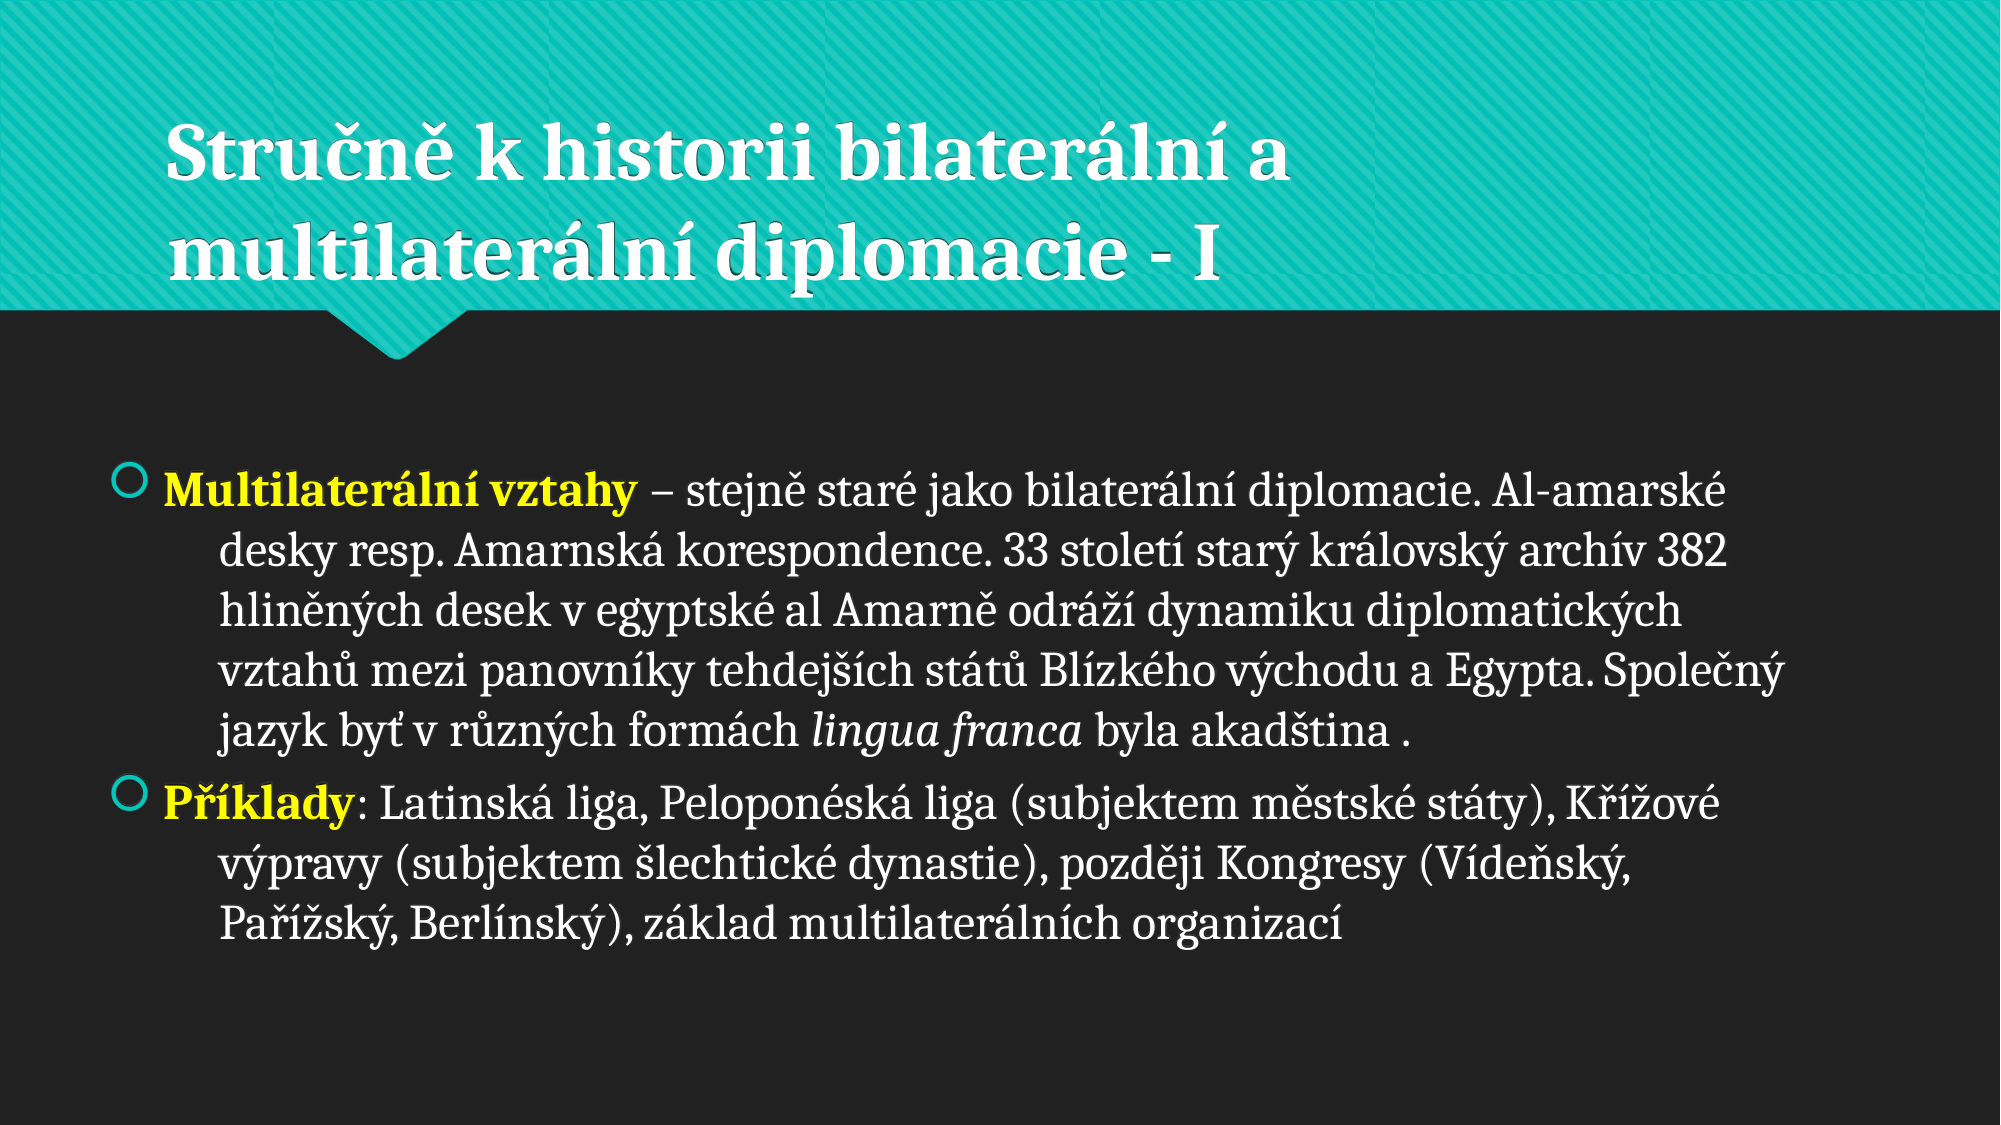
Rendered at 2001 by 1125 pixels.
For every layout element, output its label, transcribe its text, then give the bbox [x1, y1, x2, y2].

title Stručně k historii bilaterální a multilaterální diplomacie - I [152, 89, 1441, 249]
list Multilaterální vztahy – stejně staré jako bilaterální diplomacie. Al-amarské desky resp. Amarnská korespondence. 33 století starý královský archív 382 hliněných desek v egyptské al Amarně odráží dynamiku diplomatických vztahů mezi panovníky tehdejších států Blízkého východu a Egypta. Společný jazyk byť v různých formách lingua franca byla akadština . Příklady: Latinská liga, Peloponéská liga (subjektem městské státy), Křížové výpravy (subjektem šlechtické dynastie), později Kongresy (Vídeňský, Pařížský, Berlínský), základ multilaterálních organizací [92, 404, 1824, 1002]
